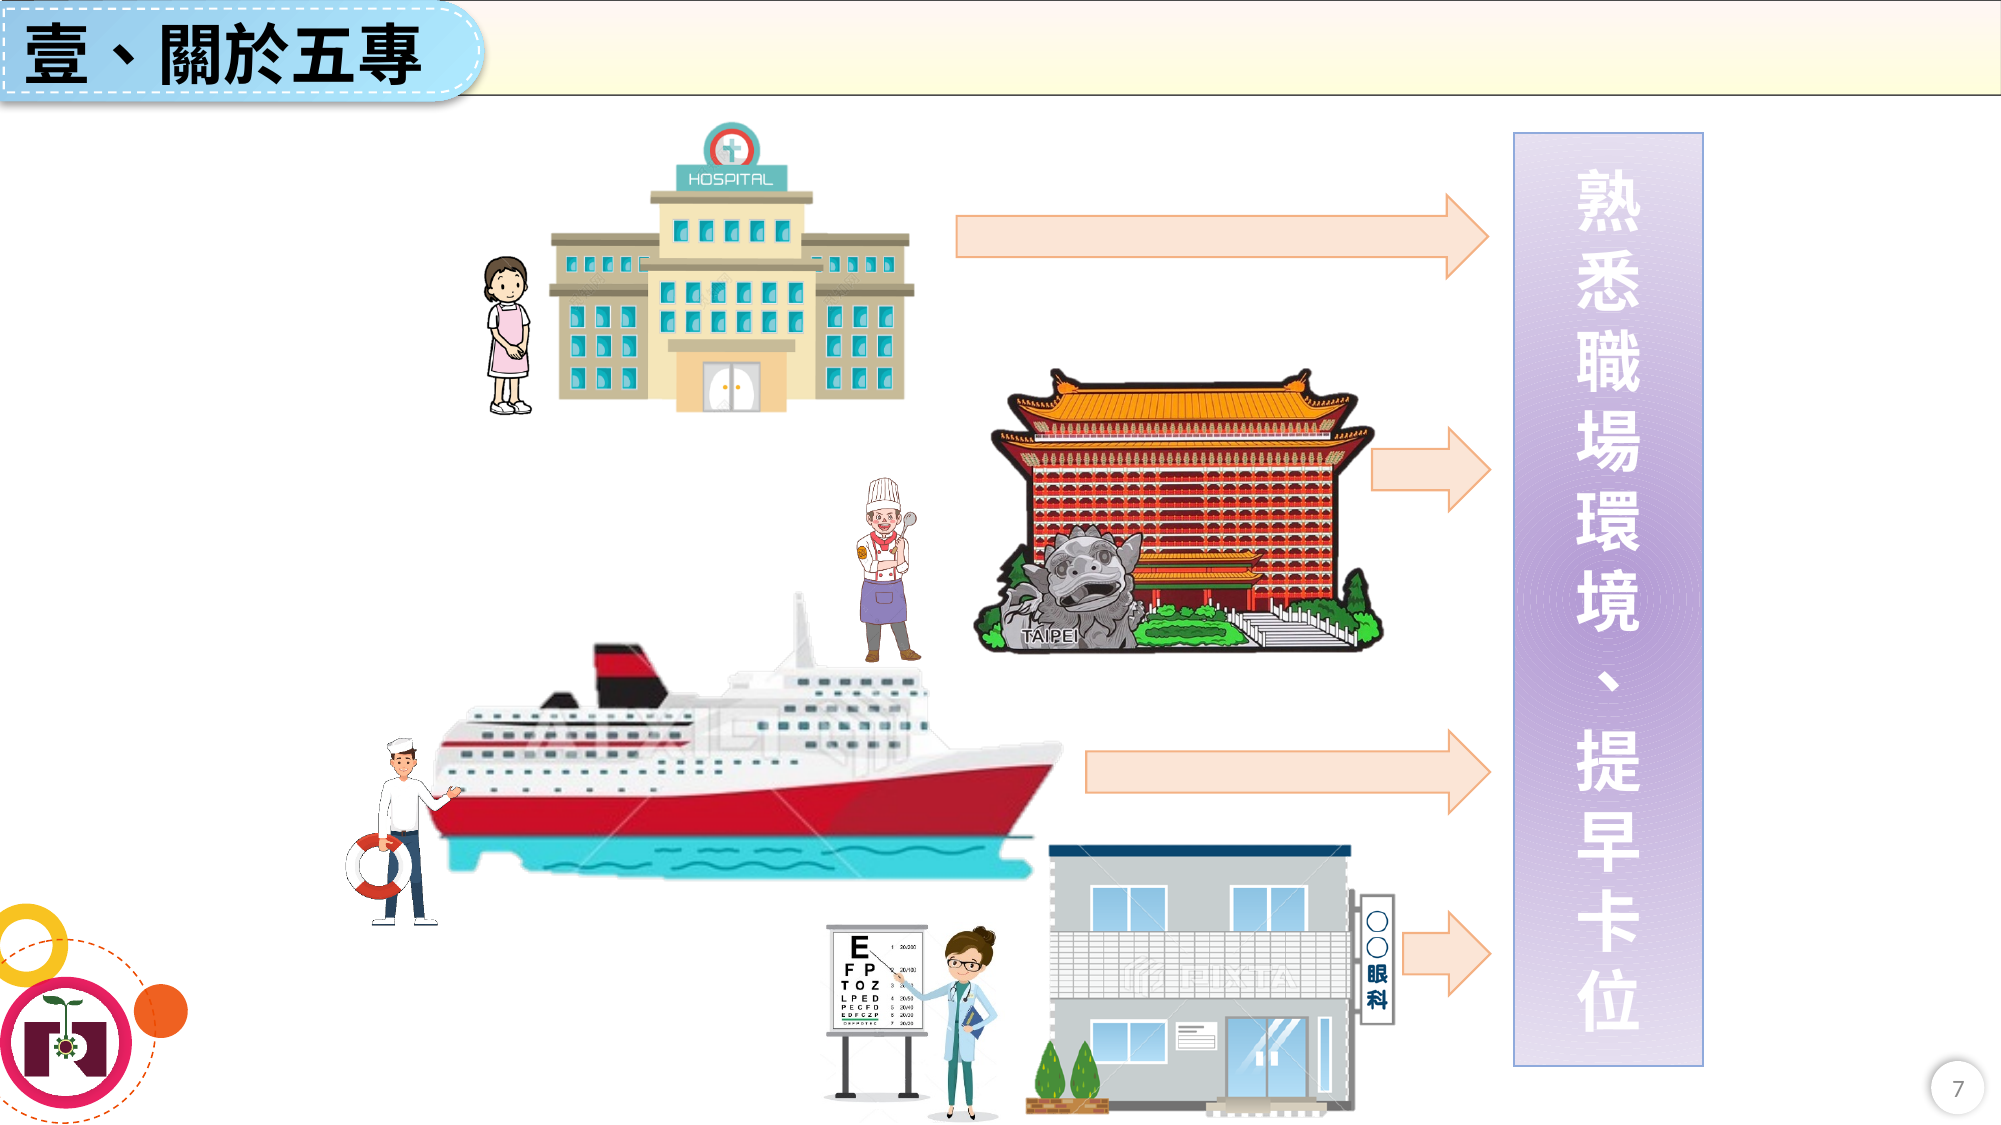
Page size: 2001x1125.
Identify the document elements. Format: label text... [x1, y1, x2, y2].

text_box [0, 0, 8, 102]
picture [11, 988, 119, 1096]
text_box [956, 195, 1489, 278]
picture [820, 922, 1005, 1123]
text_box 熟 悉 職 場 環 境 、 提 早 卡 位 [1513, 132, 1703, 1066]
text_box [1086, 730, 1491, 814]
text_box [1397, 428, 1491, 512]
picture [297, 351, 1404, 1125]
text_box [1404, 912, 1491, 996]
text_box 壹、關於五專 [8, 0, 1584, 108]
picture [480, 100, 940, 434]
